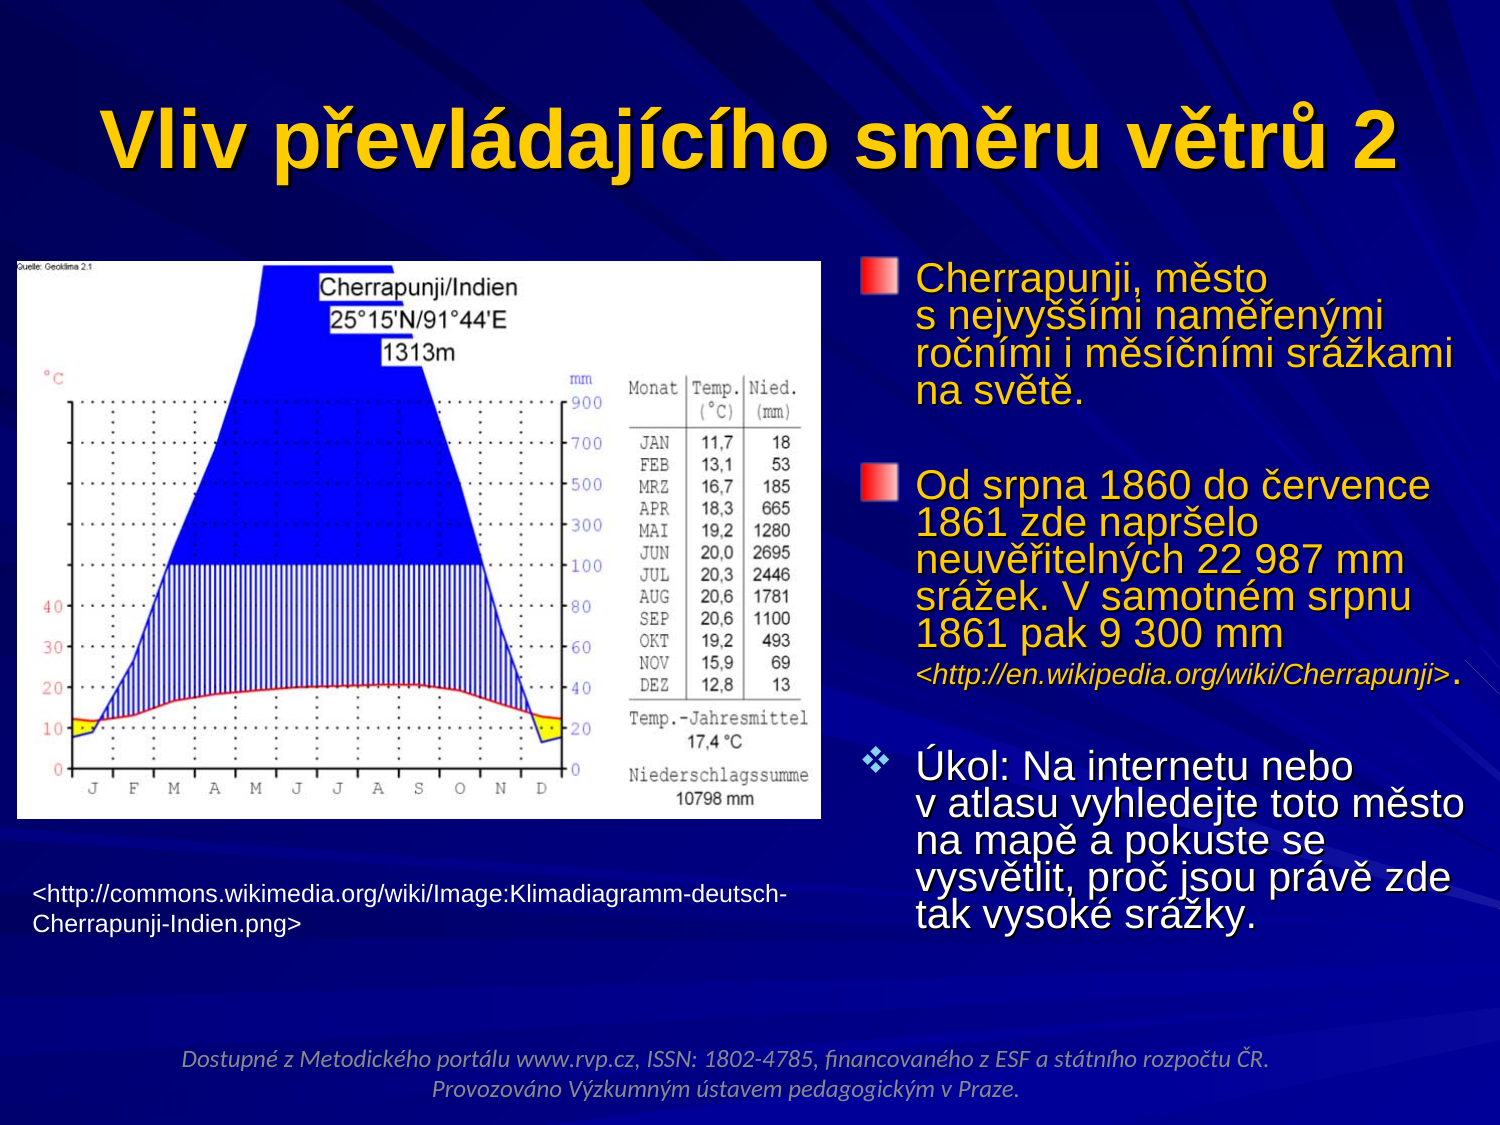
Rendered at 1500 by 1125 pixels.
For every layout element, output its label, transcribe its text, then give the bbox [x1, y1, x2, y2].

text_box <http://commons.wikimedia.org/wiki/Image:Klimadiagramm-deutsch-Cherrapunji-Indien.png> [17, 869, 844, 975]
text_box Dostupné z Metodického portálu www.rvp.cz, ISSN: 1802-4785, financovaného z ESF a státního rozpočtu ČR. Provozováno Výzkumným ústavem pedagogickým v Praze. [105, 1042, 1348, 1103]
list Cherrapunji, město s nejvyššími naměřenými ročními i měsíčními srážkami na světě. Od srpna 1860 do července 1861 zde napršelo neuvěřitelných 22 987 mm srážek. V samotném srpnu 1861 pak 9 300 mm <http://en.wikipedia.org/wiki/Cherrapunji>. Úkol: Na internetu nebo v atlasu vyhledejte toto město na mapě a pokuste se vysvětlit, proč jsou právě zde tak vysoké srážky. [844, 255, 1500, 1006]
picture [17, 261, 821, 819]
title Vliv převládajícího směru větrů 2 [75, 45, 1426, 234]
